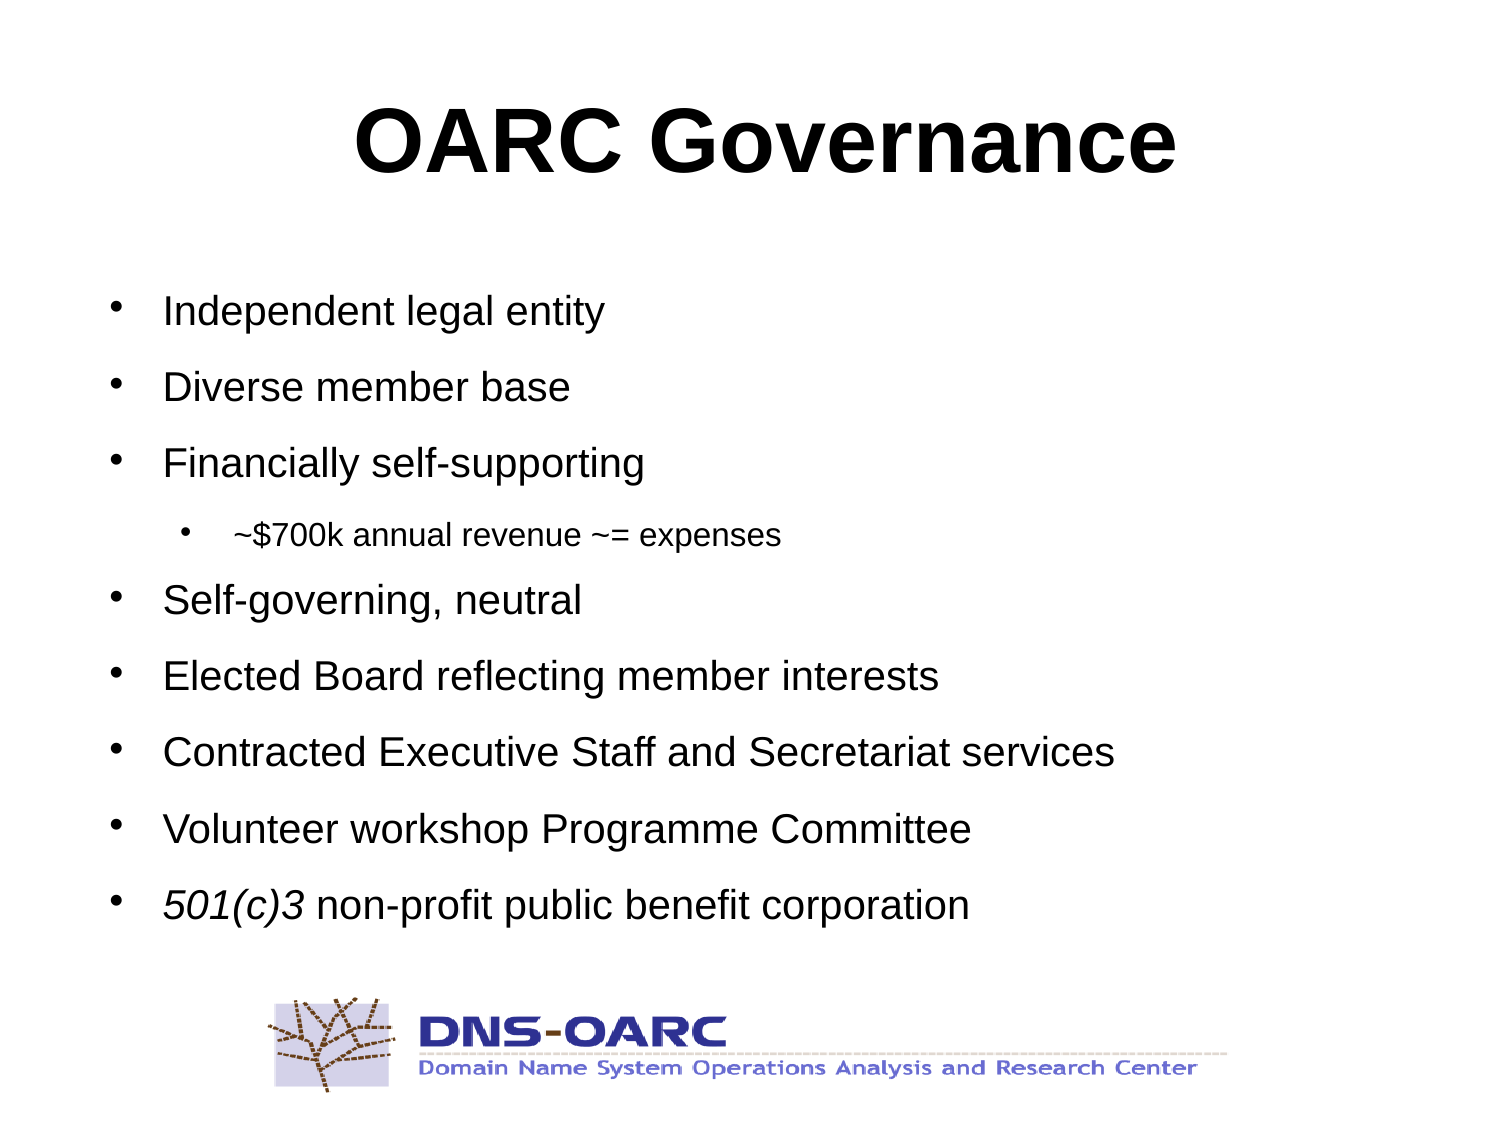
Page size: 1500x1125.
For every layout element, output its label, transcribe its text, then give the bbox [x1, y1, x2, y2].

title OARC Governance [75, 36, 1426, 242]
list Independent legal entity Diverse member base Financially self-supporting ~$700k annual revenue ~= expenses Self-governing, neutral Elected Board reflecting member interests Contracted Executive Staff and Secretariat services Volunteer workshop Programme Committee 501(c)3 non-profit public benefit corporation [91, 283, 1406, 1051]
picture [214, 1051, 1259, 1099]
